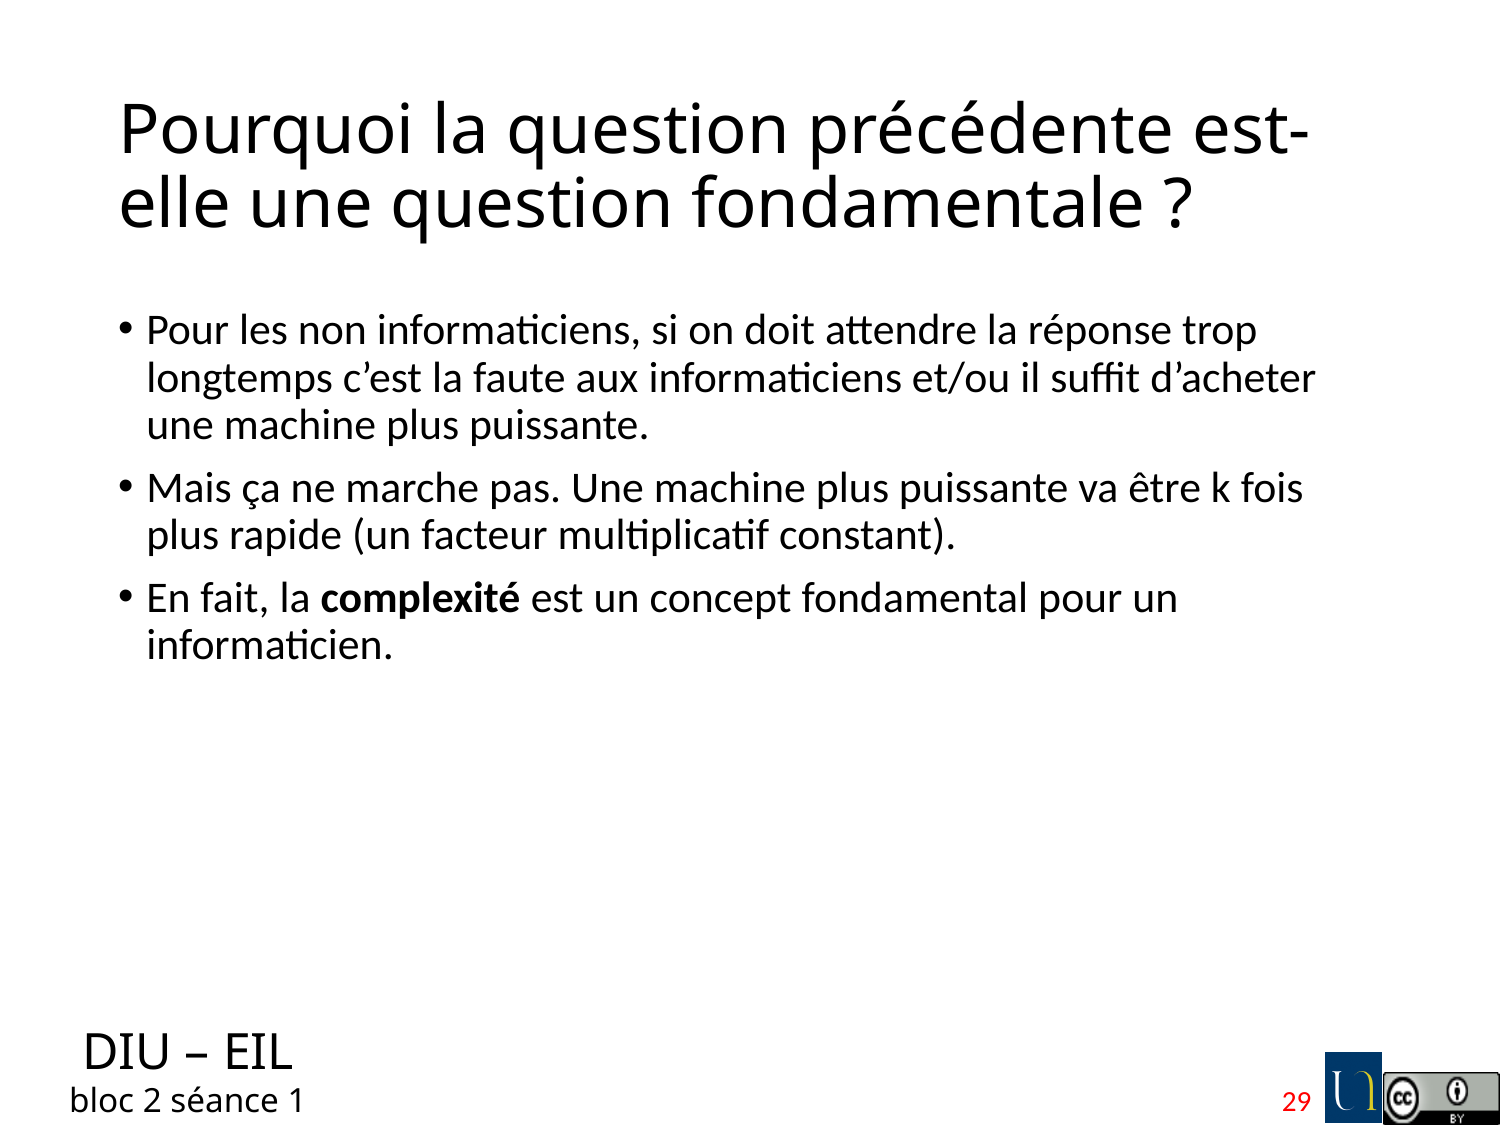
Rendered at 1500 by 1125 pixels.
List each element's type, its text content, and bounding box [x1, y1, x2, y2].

slide_number <numéro> [1240, 1070, 1327, 1125]
picture [1325, 1052, 1382, 1123]
picture [1383, 1072, 1500, 1125]
list Pour les non informaticiens, si on doit attendre la réponse trop longtemps c’est la faute aux informaticiens et/ou il suffit d’acheter une machine plus puissante. Mais ça ne marche pas. Une machine plus puissante va être k fois plus rapide (un facteur multiplicatif constant). En fait, la complexité est un concept fondamental pour un informaticien. [103, 299, 1397, 1014]
title Pourquoi la question précédente est-elle une question fondamentale ? [103, 59, 1397, 278]
